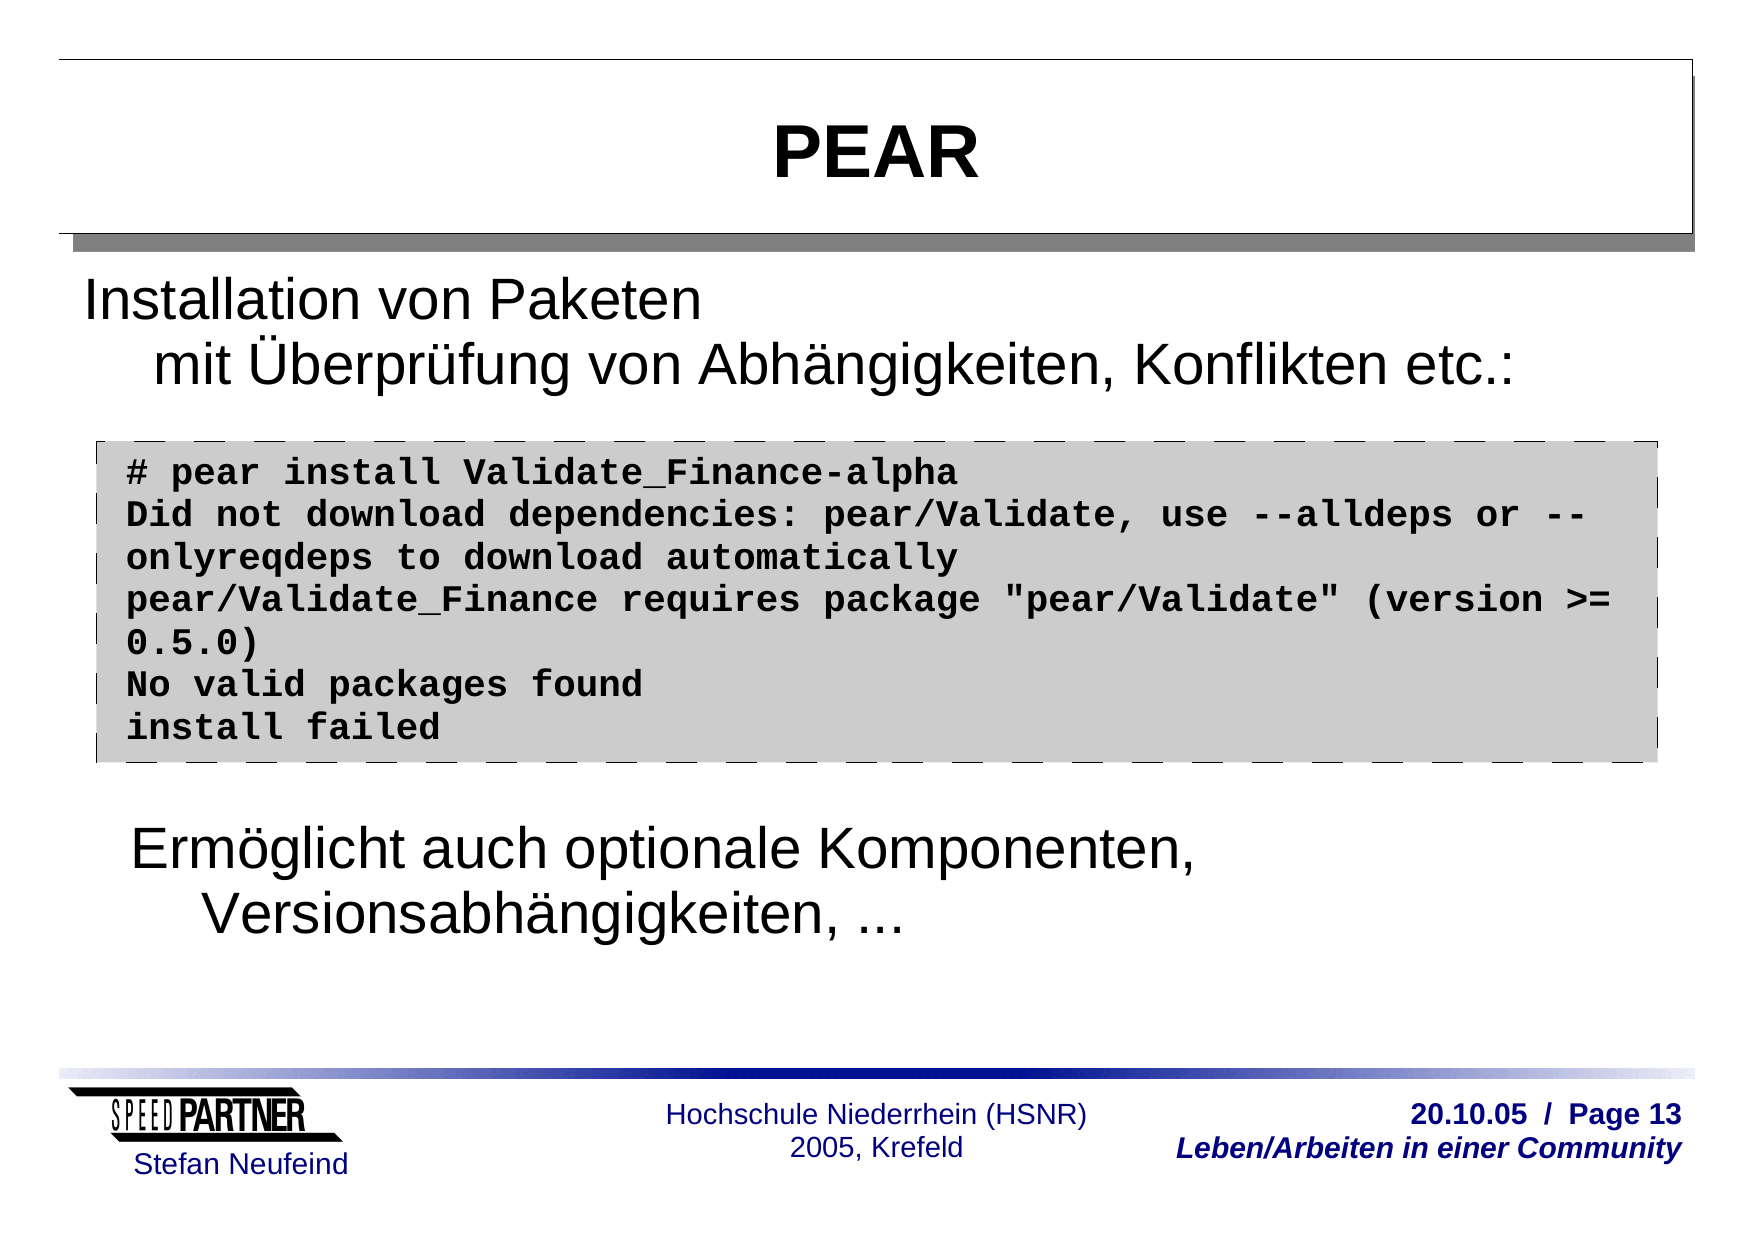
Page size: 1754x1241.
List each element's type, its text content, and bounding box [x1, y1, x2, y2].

title PEAR [59, 59, 1695, 244]
picture [64, 1082, 348, 1146]
list Installation von Paketen mit Überprüfung von Abhängigkeiten, Konflikten etc.: Ermöglicht auch optionale Komponenten, Versionsabhängigkeiten, ... [71, 266, 1695, 1049]
picture [59, 1068, 1695, 1079]
text_box # pear install Validate_Finance-alpha Did not download dependencies: pear/Validate, use --alldeps or --onlyreqdeps to download automatically pear/Validate_Finance requires package "pear/Validate" (version >= 0.5.0) No valid packages found install failed [96, 441, 1658, 763]
